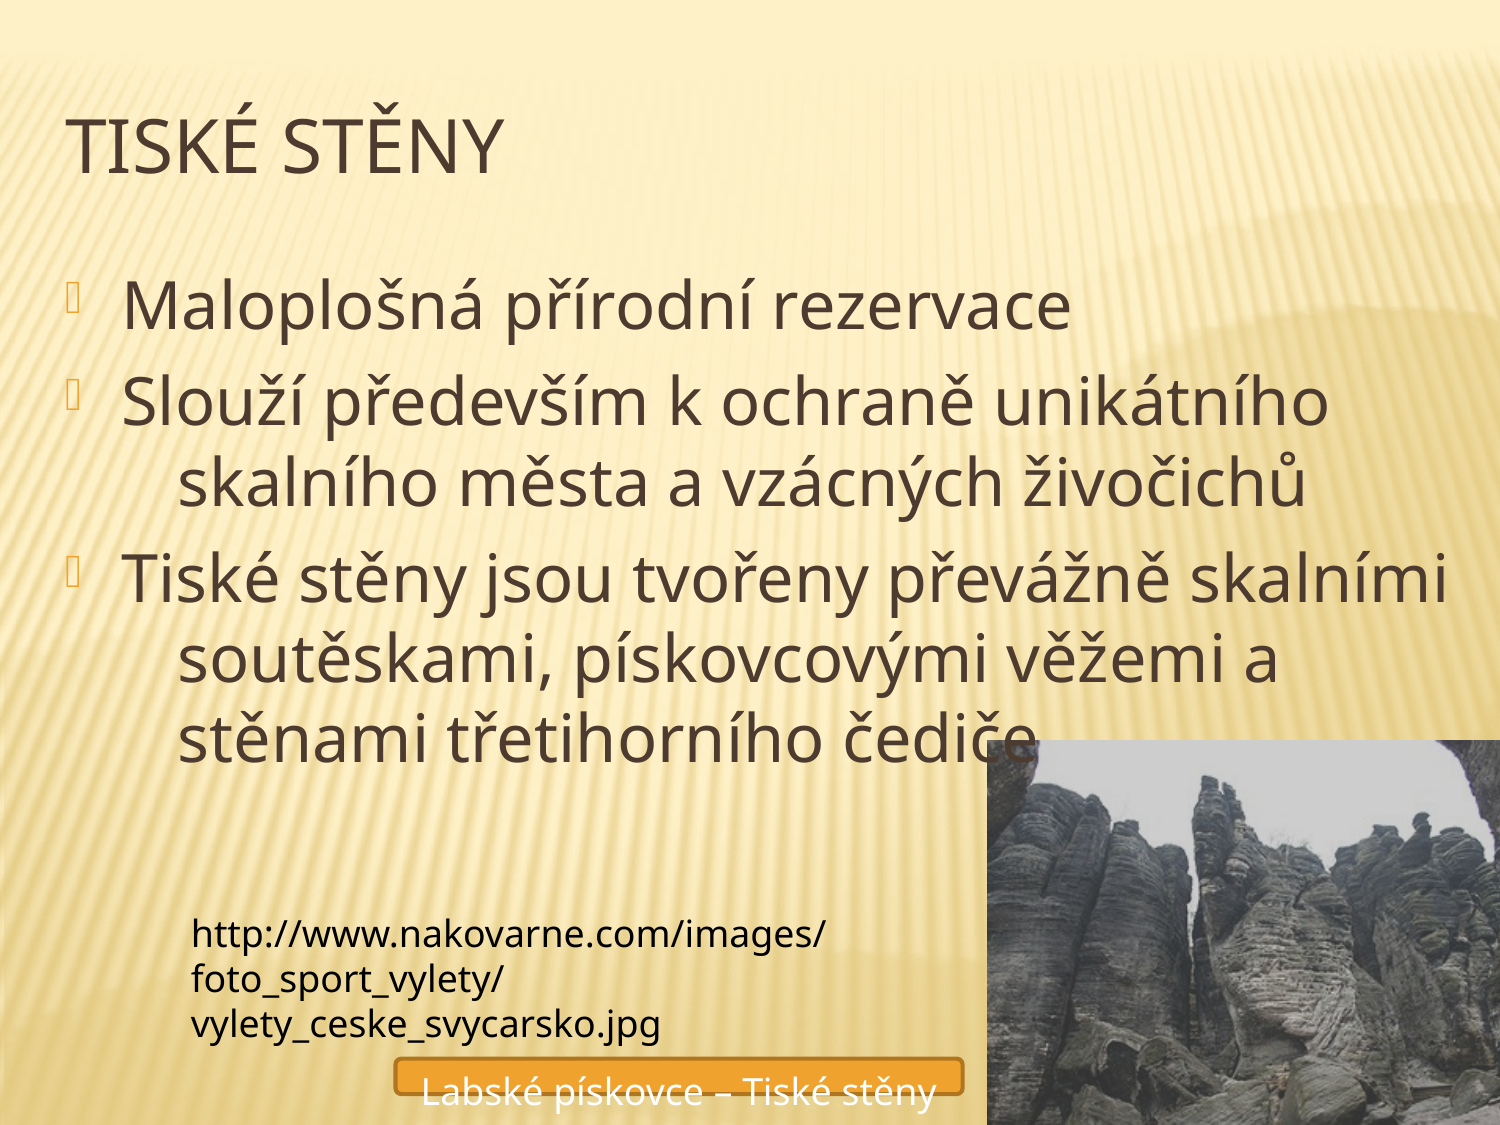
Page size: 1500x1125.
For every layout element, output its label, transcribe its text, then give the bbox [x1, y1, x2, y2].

picture [987, 740, 1500, 1125]
list Maloplošná přírodní rezervace Slouží především k ochraně unikátního skalního města a vzácných živočichů Tiské stěny jsou tvořeny převážně skalními soutěskami, pískovcovými věžemi a stěnami třetihorního čediče [50, 254, 1476, 998]
text_box http://www.nakovarne.com/images/foto_sport_vylety/vylety_ceske_svycarsko.jpg [176, 902, 926, 1052]
text_box Labské pískovce – Tiské stěny [395, 1058, 963, 1095]
title Tiské stěny [50, 75, 1476, 213]
